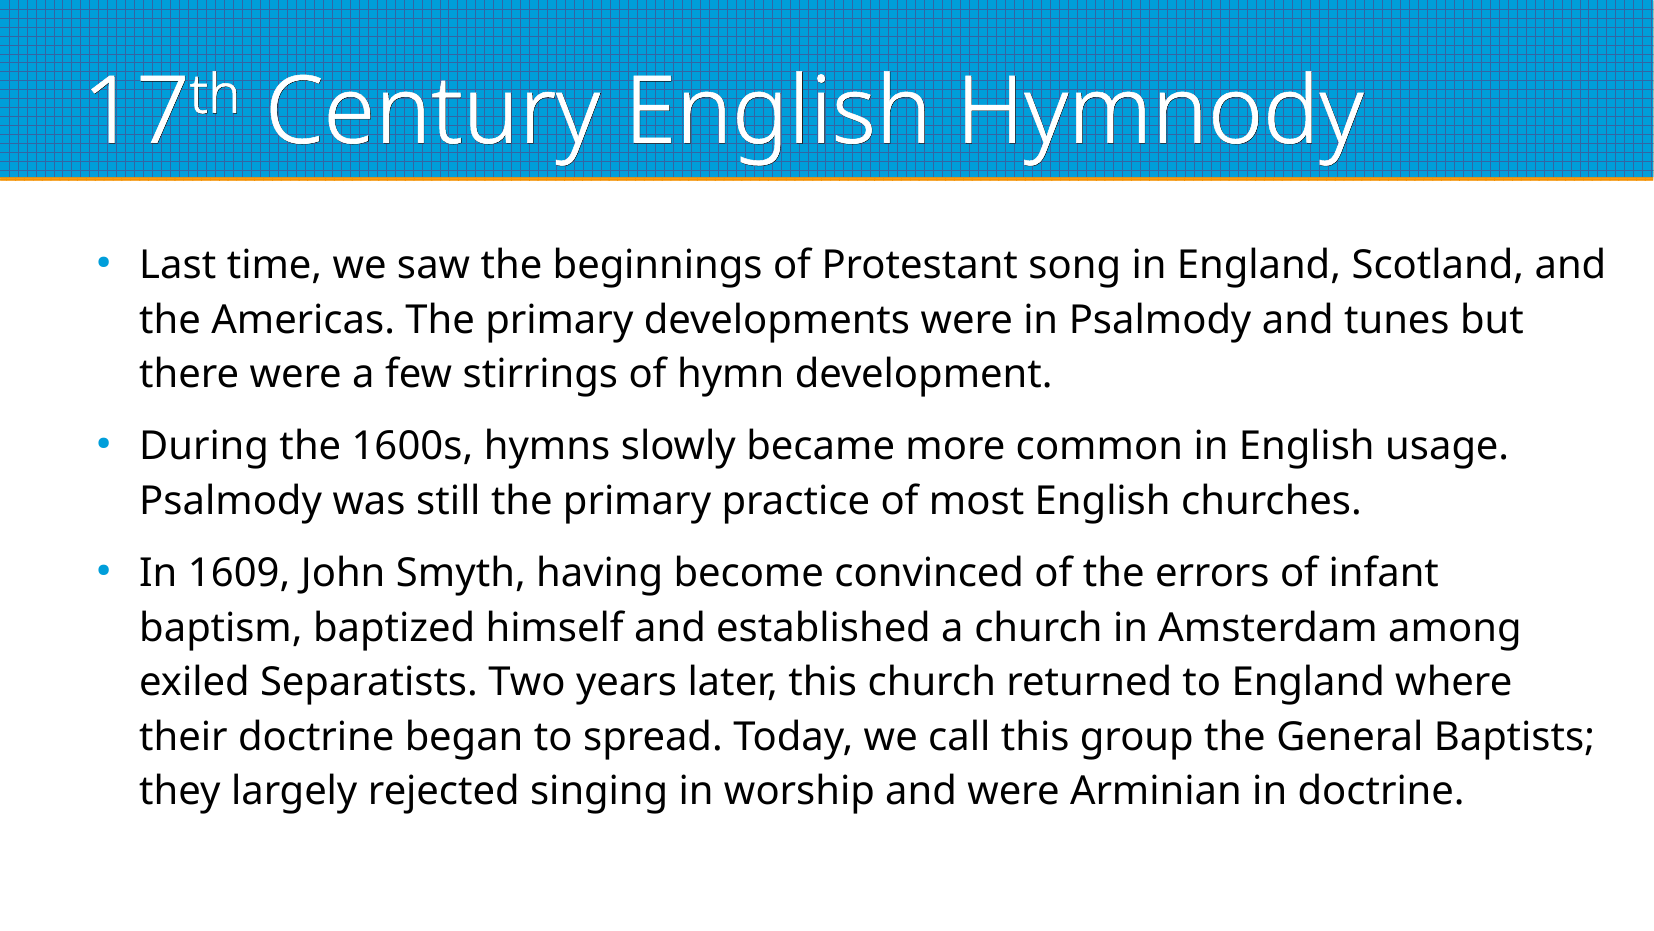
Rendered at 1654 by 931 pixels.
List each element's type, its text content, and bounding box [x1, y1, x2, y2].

list Last time, we saw the beginnings of Protestant song in England, Scotland, and the Americas. The primary developments were in Psalmody and tunes but there were a few stirrings of hymn development. During the 1600s, hymns slowly became more common in English usage. Psalmody was still the primary practice of most English churches. In 1609, John Smyth, having become convinced of the errors of infant baptism, baptized himself and established a church in Amsterdam among exiled Separatists. Two years later, this church returned to England where their doctrine began to spread. Today, we call this group the General Baptists; they largely rejected singing in worship and were Arminian in doctrine. [82, 236, 1613, 863]
title 17th Century English Hymnody [82, 14, 1571, 171]
